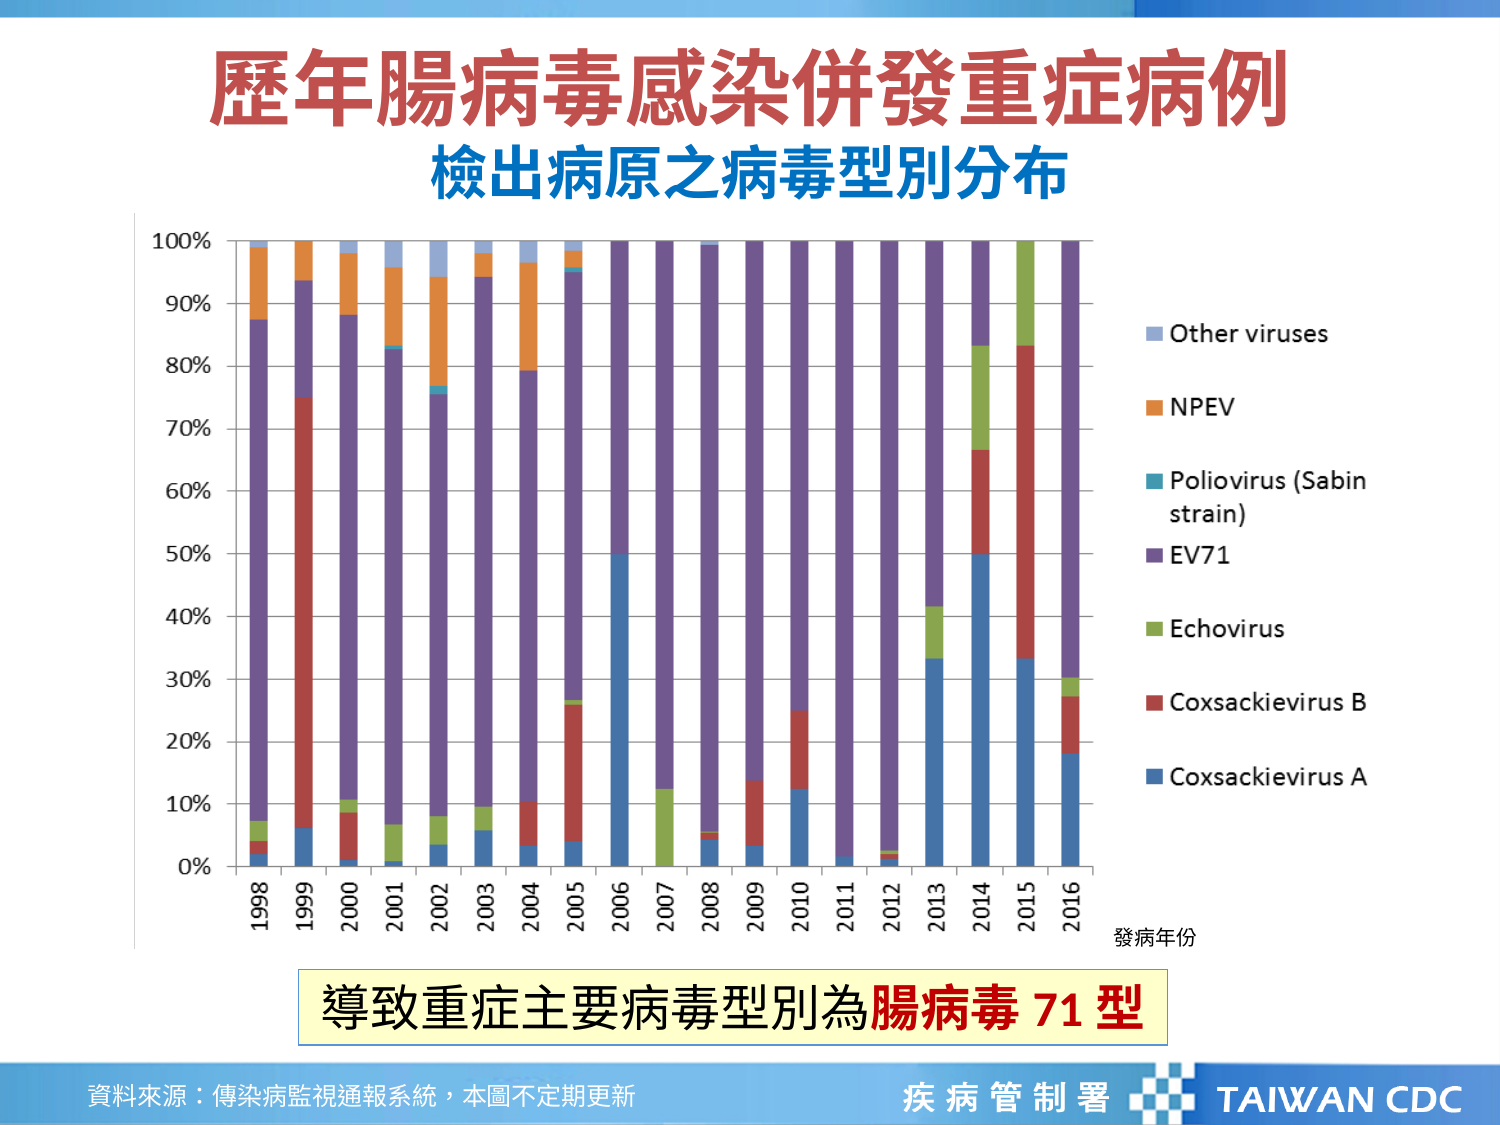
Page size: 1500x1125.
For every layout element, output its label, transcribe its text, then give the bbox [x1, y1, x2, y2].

text_box 發病年份 [1099, 917, 1212, 957]
text_box 導致重症主要病毒型別為腸病毒71型 [298, 969, 1168, 1046]
picture [133, 223, 1416, 949]
title 歷年腸病毒感染併發重症病例 檢出病原之病毒型別分布 [75, 20, 1426, 223]
text_box 資料來源：傳染病監視通報系統，本圖不定期更新 [72, 1073, 652, 1119]
